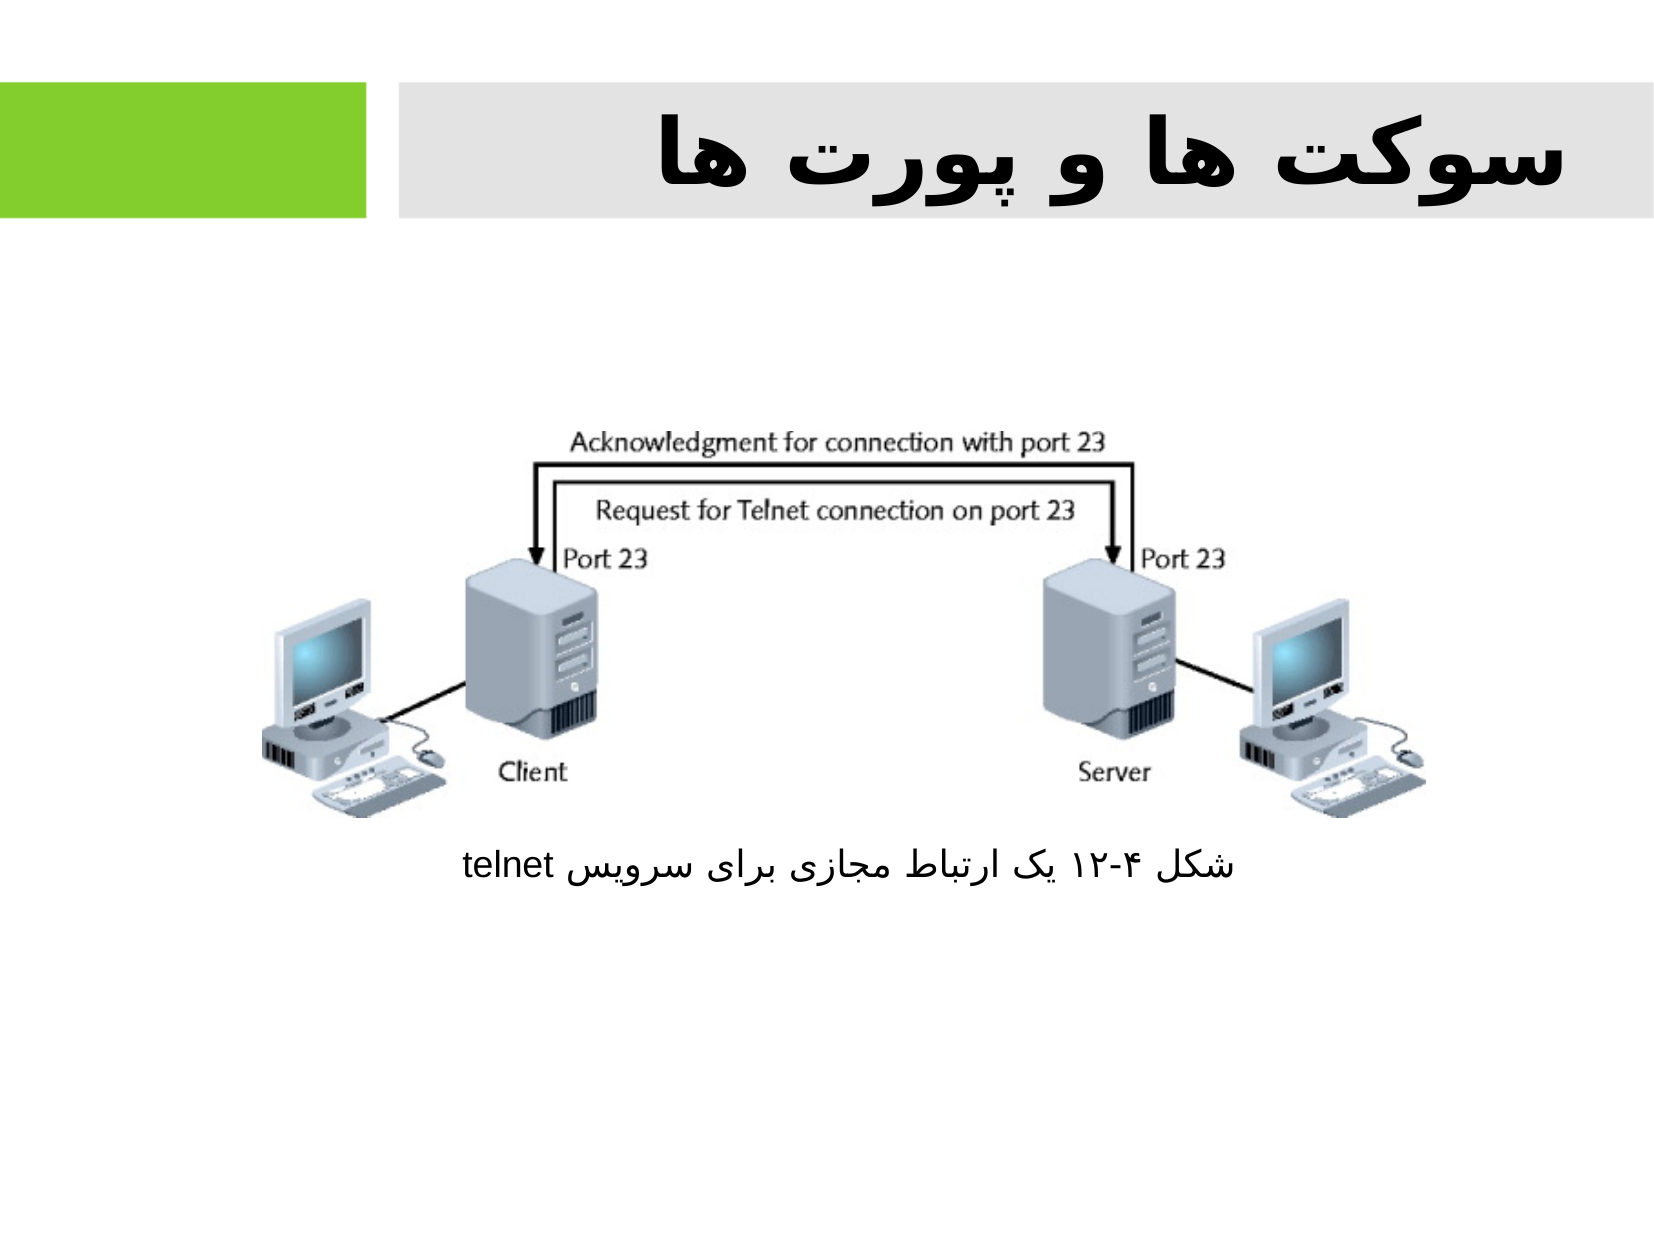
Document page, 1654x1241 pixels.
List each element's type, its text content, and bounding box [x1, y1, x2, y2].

picture [0, 0, 1654, 1241]
title سوکت ها و پورت ها [82, 49, 1571, 257]
text_box شکل ۴-۱۲ یک ارتباط مجازی برای سرویس telnet [250, 831, 1251, 893]
